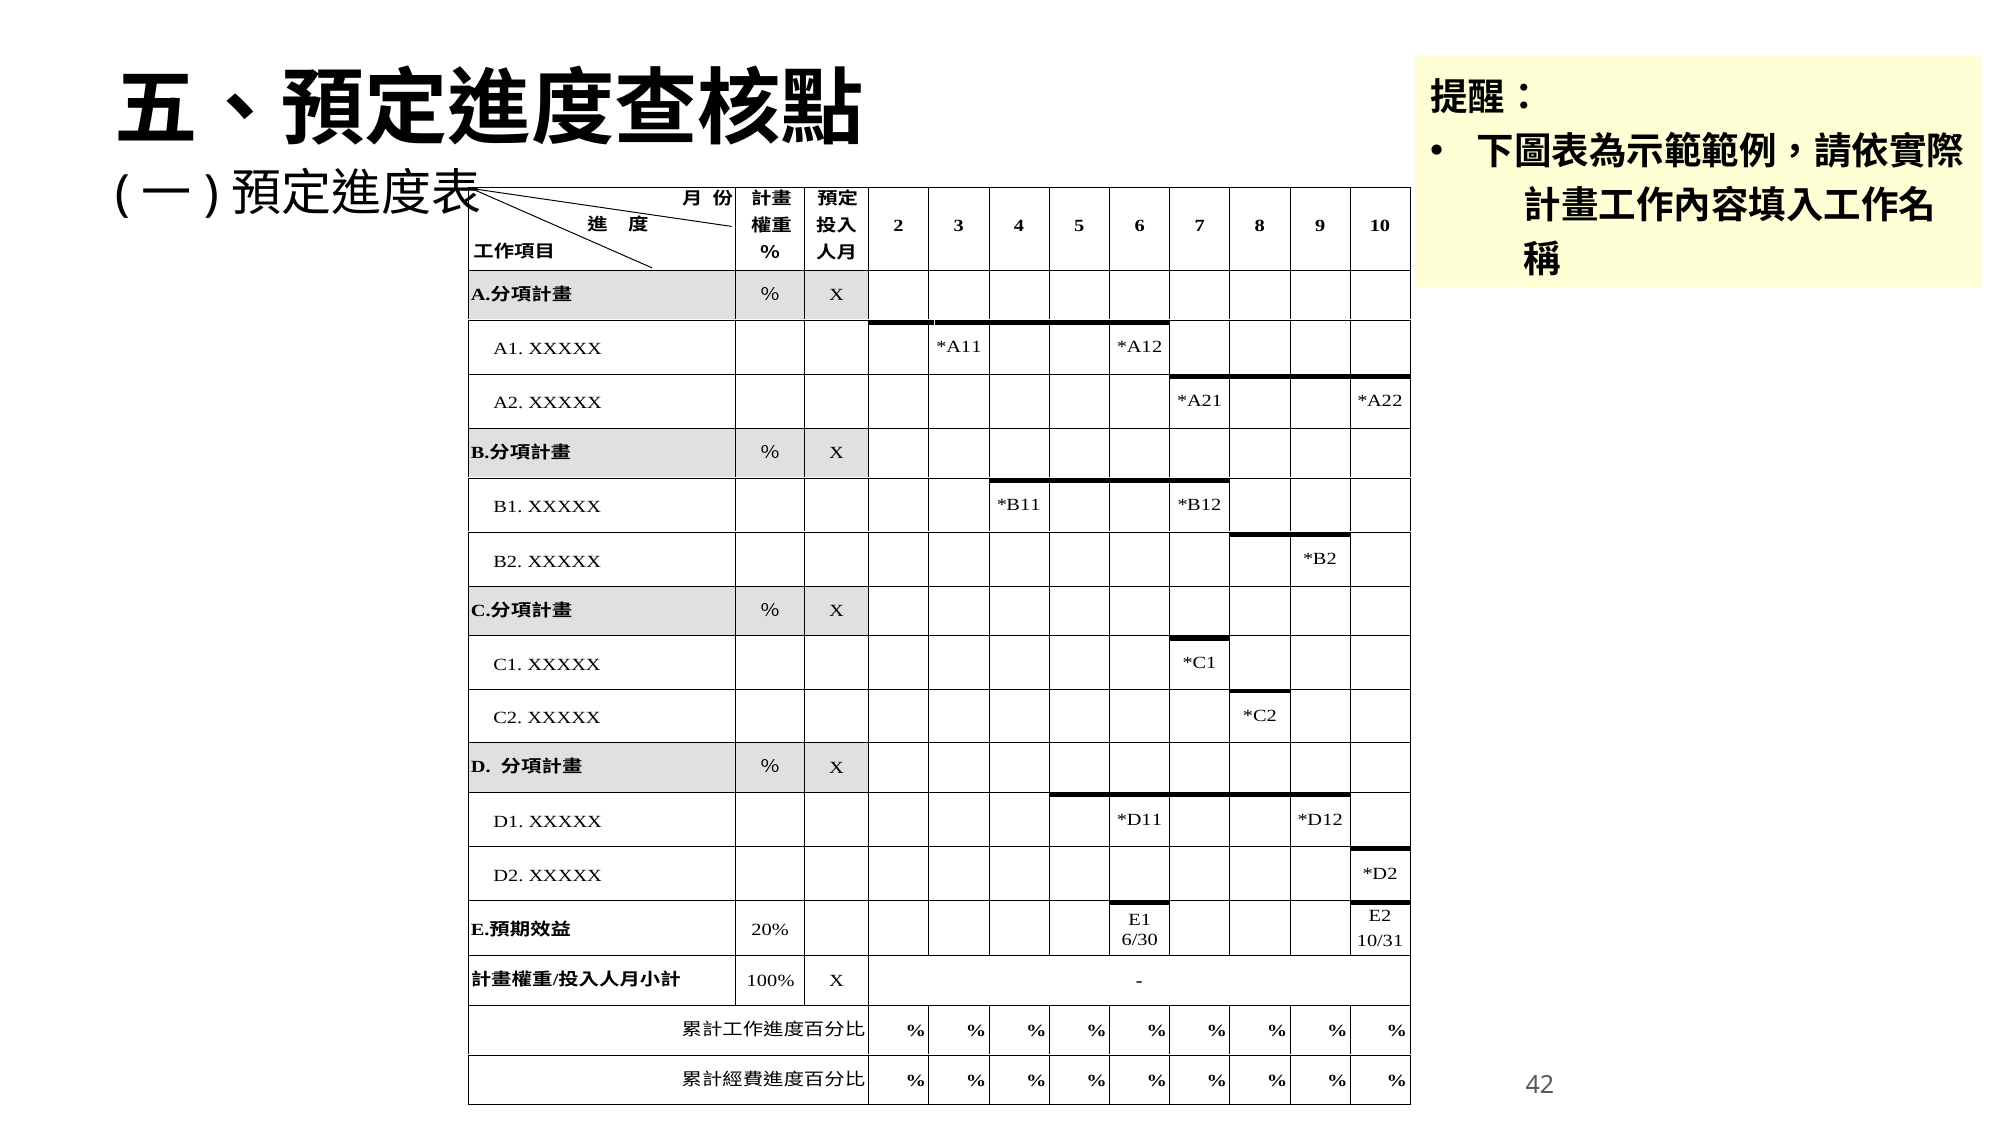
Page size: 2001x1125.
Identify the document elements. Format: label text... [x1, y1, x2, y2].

text_box 提醒： 下圖表為示範範例，請依實際計畫工作內容填入工作名稱 [1415, 56, 1981, 287]
title 五、預定進度查核點 [99, 56, 1415, 152]
picture [447, 187, 1430, 1125]
text_box (一)預定進度表 [99, 152, 1900, 222]
text_box 42 [1510, 1061, 1961, 1097]
